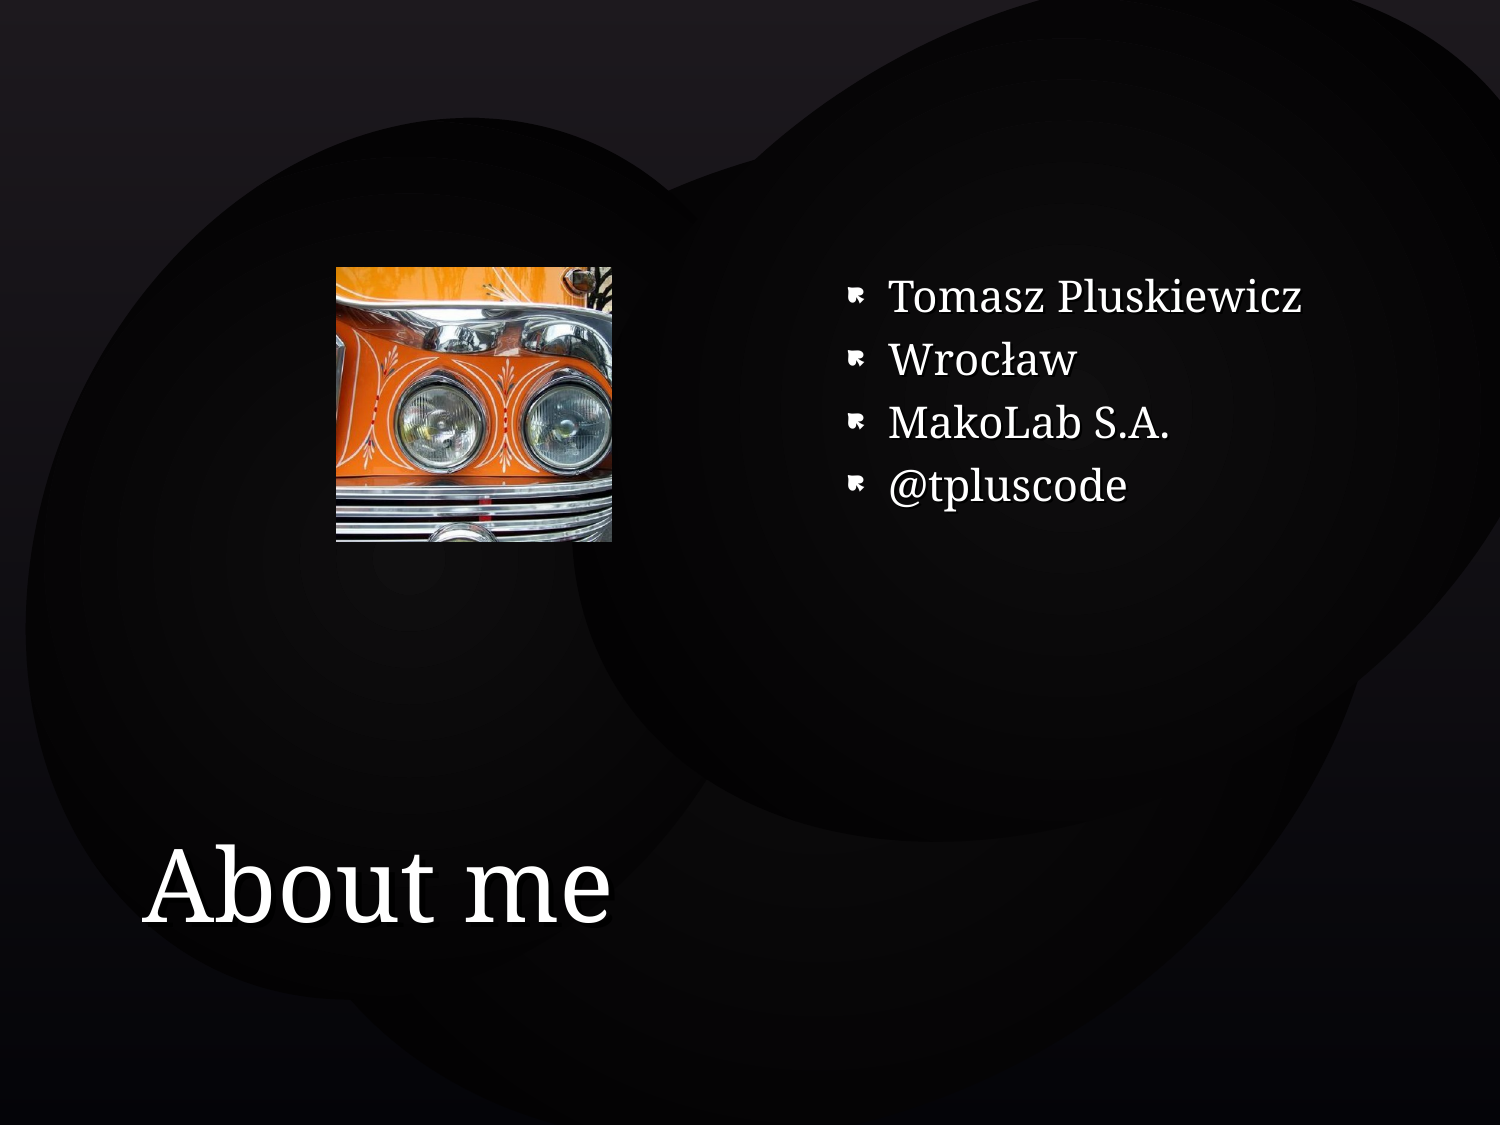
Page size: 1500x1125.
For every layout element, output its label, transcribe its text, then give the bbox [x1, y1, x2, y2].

list Tomasz Pluskiewicz Wrocław MakoLab S.A. @tpluscode [825, 108, 1362, 672]
title About me [127, 800, 1366, 951]
picture [336, 267, 612, 542]
